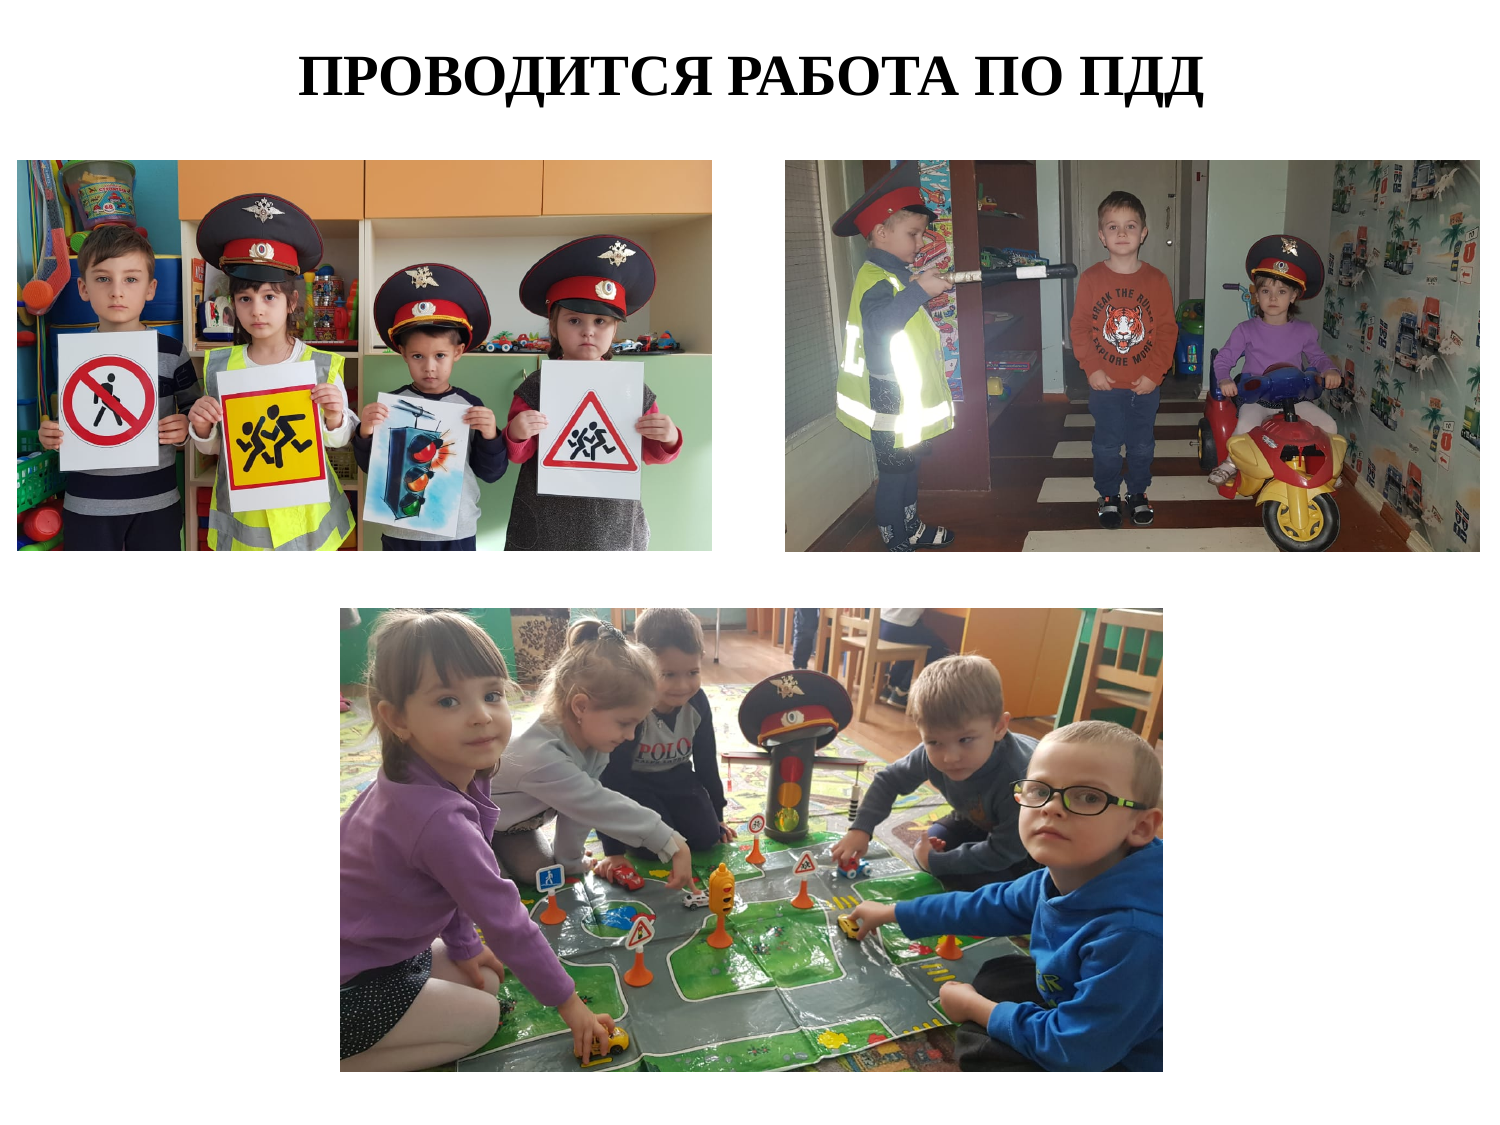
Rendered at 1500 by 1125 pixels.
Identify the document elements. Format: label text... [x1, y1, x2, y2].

picture [340, 608, 1163, 1072]
picture [17, 160, 712, 551]
picture [785, 160, 1480, 552]
text_box ПРОВОДИТСЯ РАБОТА ПО ПДД [1, 36, 1500, 116]
